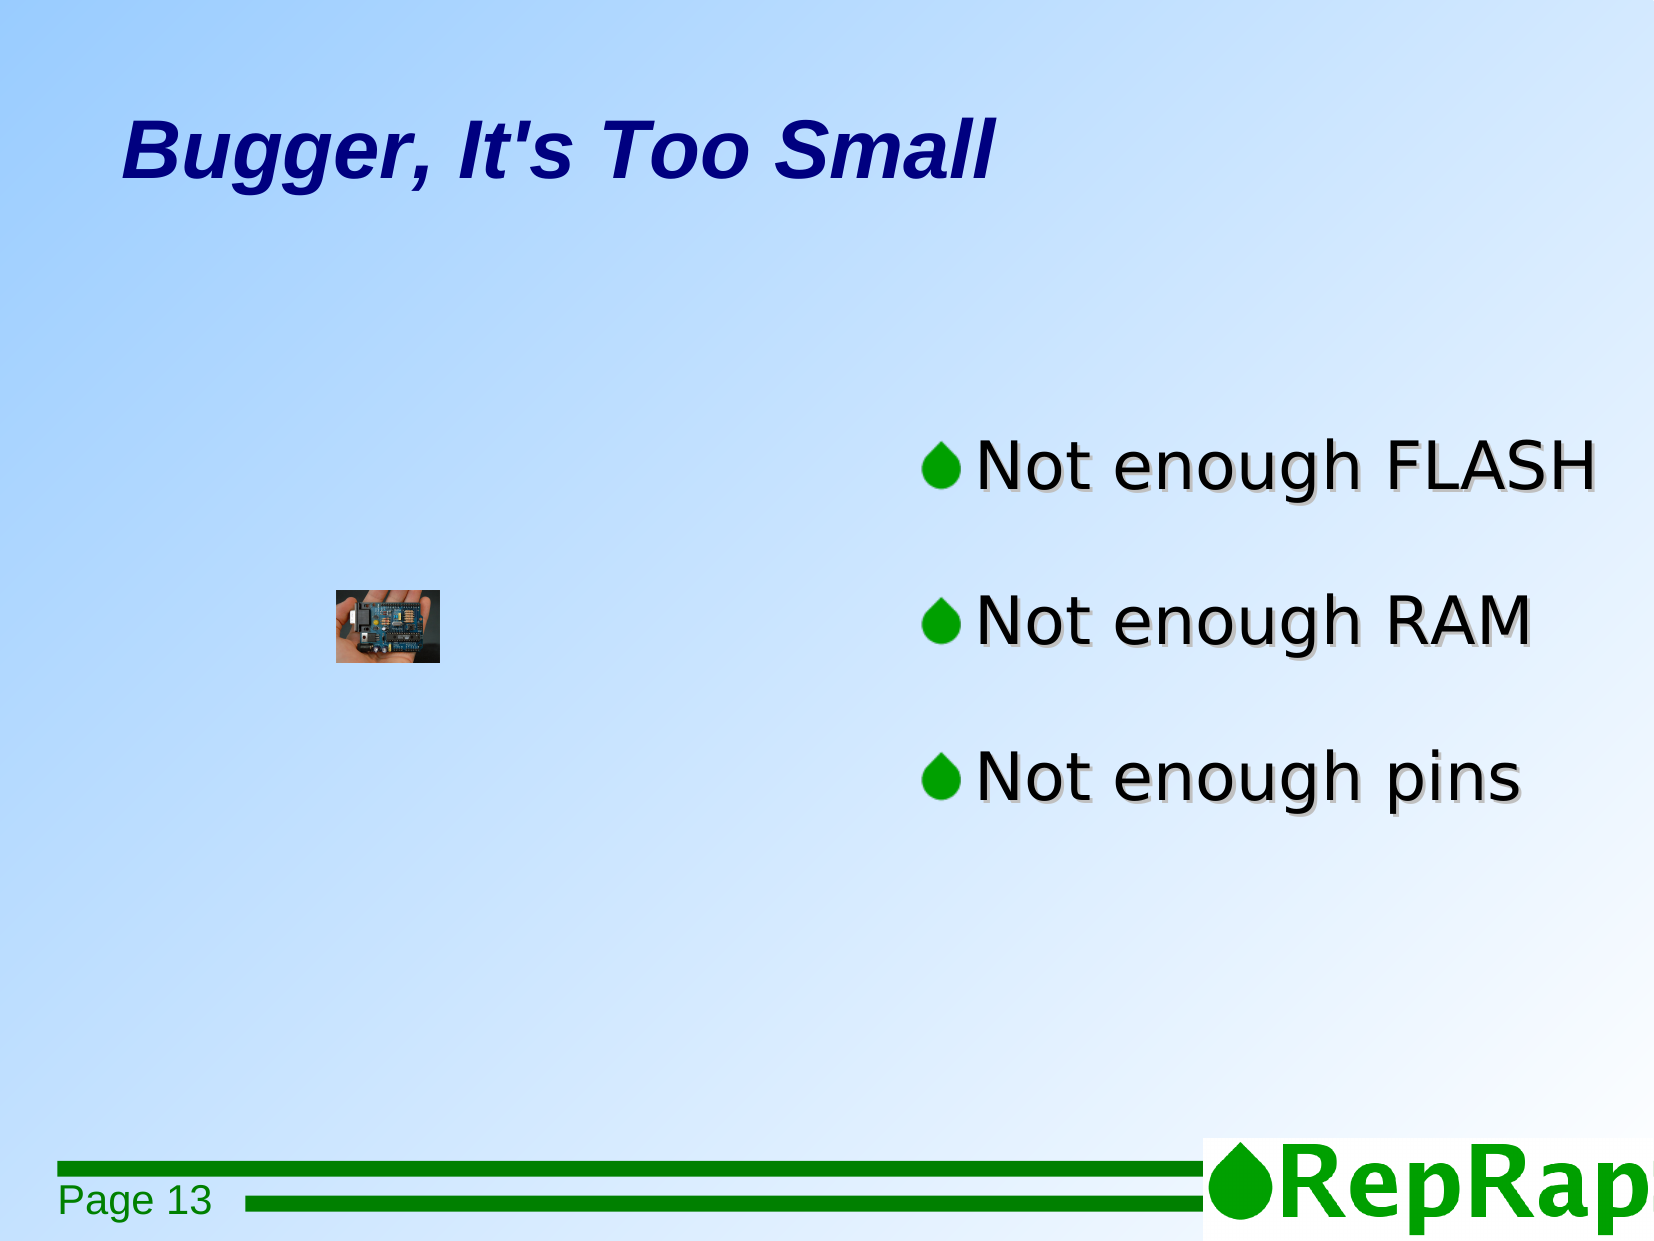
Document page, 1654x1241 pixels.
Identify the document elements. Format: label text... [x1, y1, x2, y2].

picture [1203, 1138, 1654, 1241]
text_box Not enough FLASH Not enough RAM Not enough pins [919, 427, 1654, 863]
picture [336, 590, 440, 663]
title Bugger, It's Too Small [121, 46, 1534, 254]
